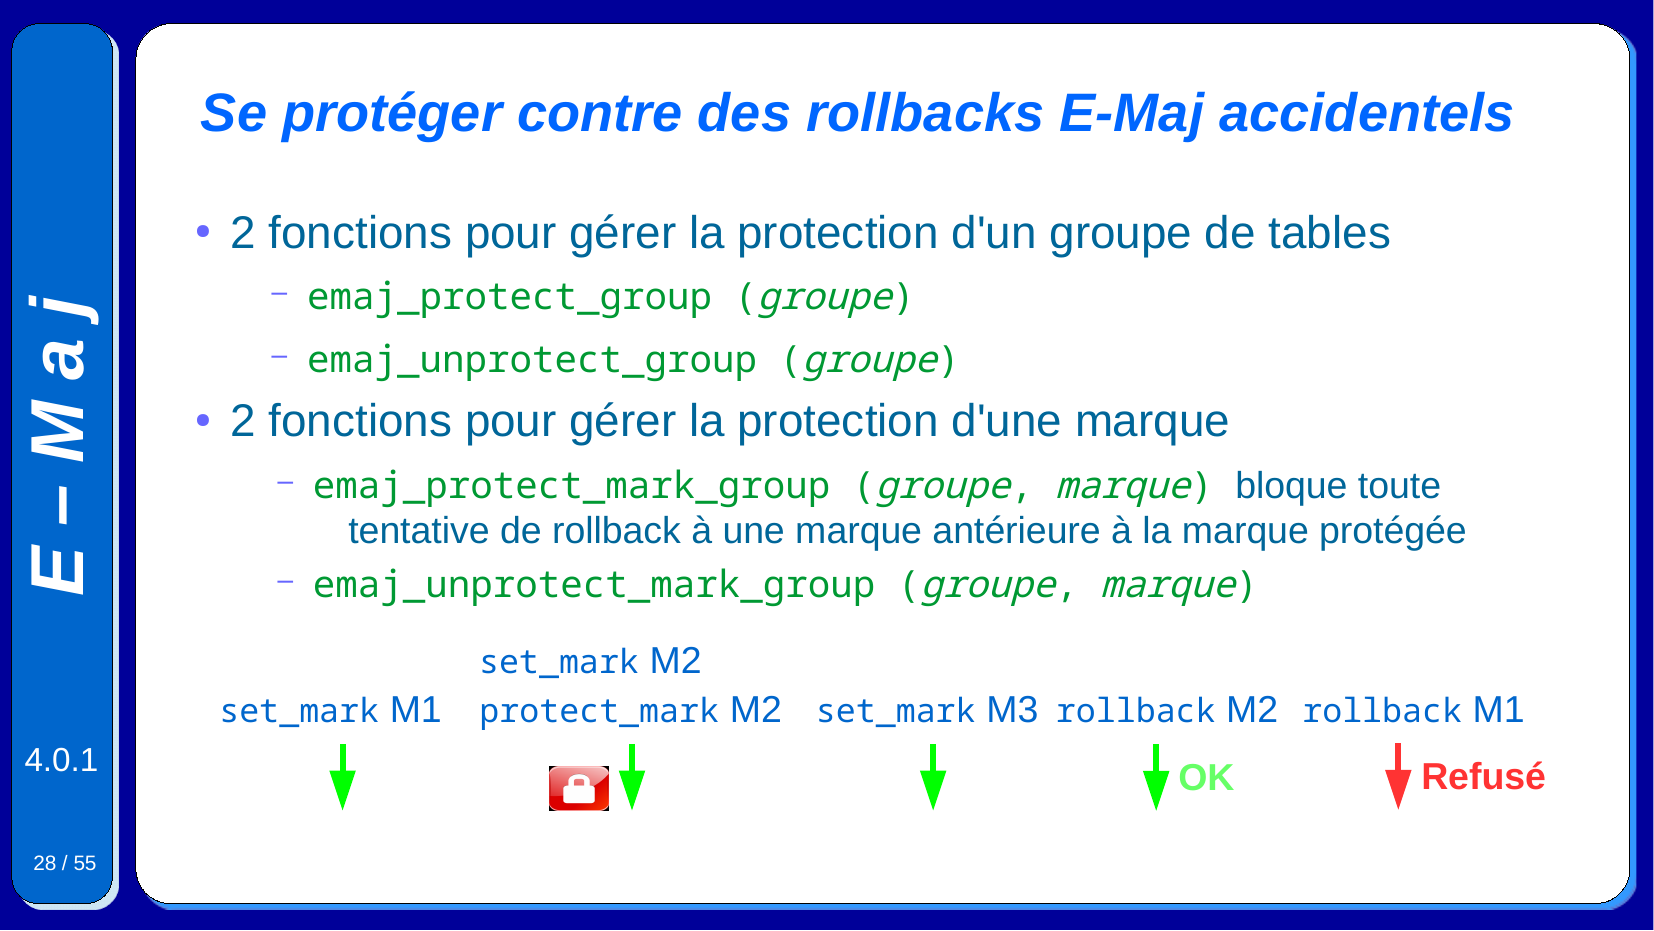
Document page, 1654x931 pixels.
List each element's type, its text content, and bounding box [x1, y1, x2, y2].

text_box set_mark M3 [801, 680, 1058, 739]
text_box protect_mark M2 [464, 680, 797, 739]
picture [549, 766, 609, 811]
text_box Refusé [1396, 748, 1571, 806]
text_box rollback M2 [1058, 680, 1287, 739]
text_box set_mark M2 [464, 630, 721, 680]
text_box set_mark M1 [204, 680, 461, 739]
text_box rollback M1 [1287, 680, 1540, 739]
list 2 fonctions pour gérer la protection d'un groupe de tables emaj_protect_group (groupe) emaj_unprotect_group (groupe) 2 fonctions pour gérer la protection d'une marque emaj_protect_mark_group (groupe, marque) bloque toute tentative de rollback à une marque antérieure à la marque protégée emaj_unprotect_mark_group (groupe, marque) [177, 206, 1587, 591]
title Se protéger contre des rollbacks E-Maj accidentels [200, 34, 1575, 191]
text_box OK [1163, 749, 1250, 806]
